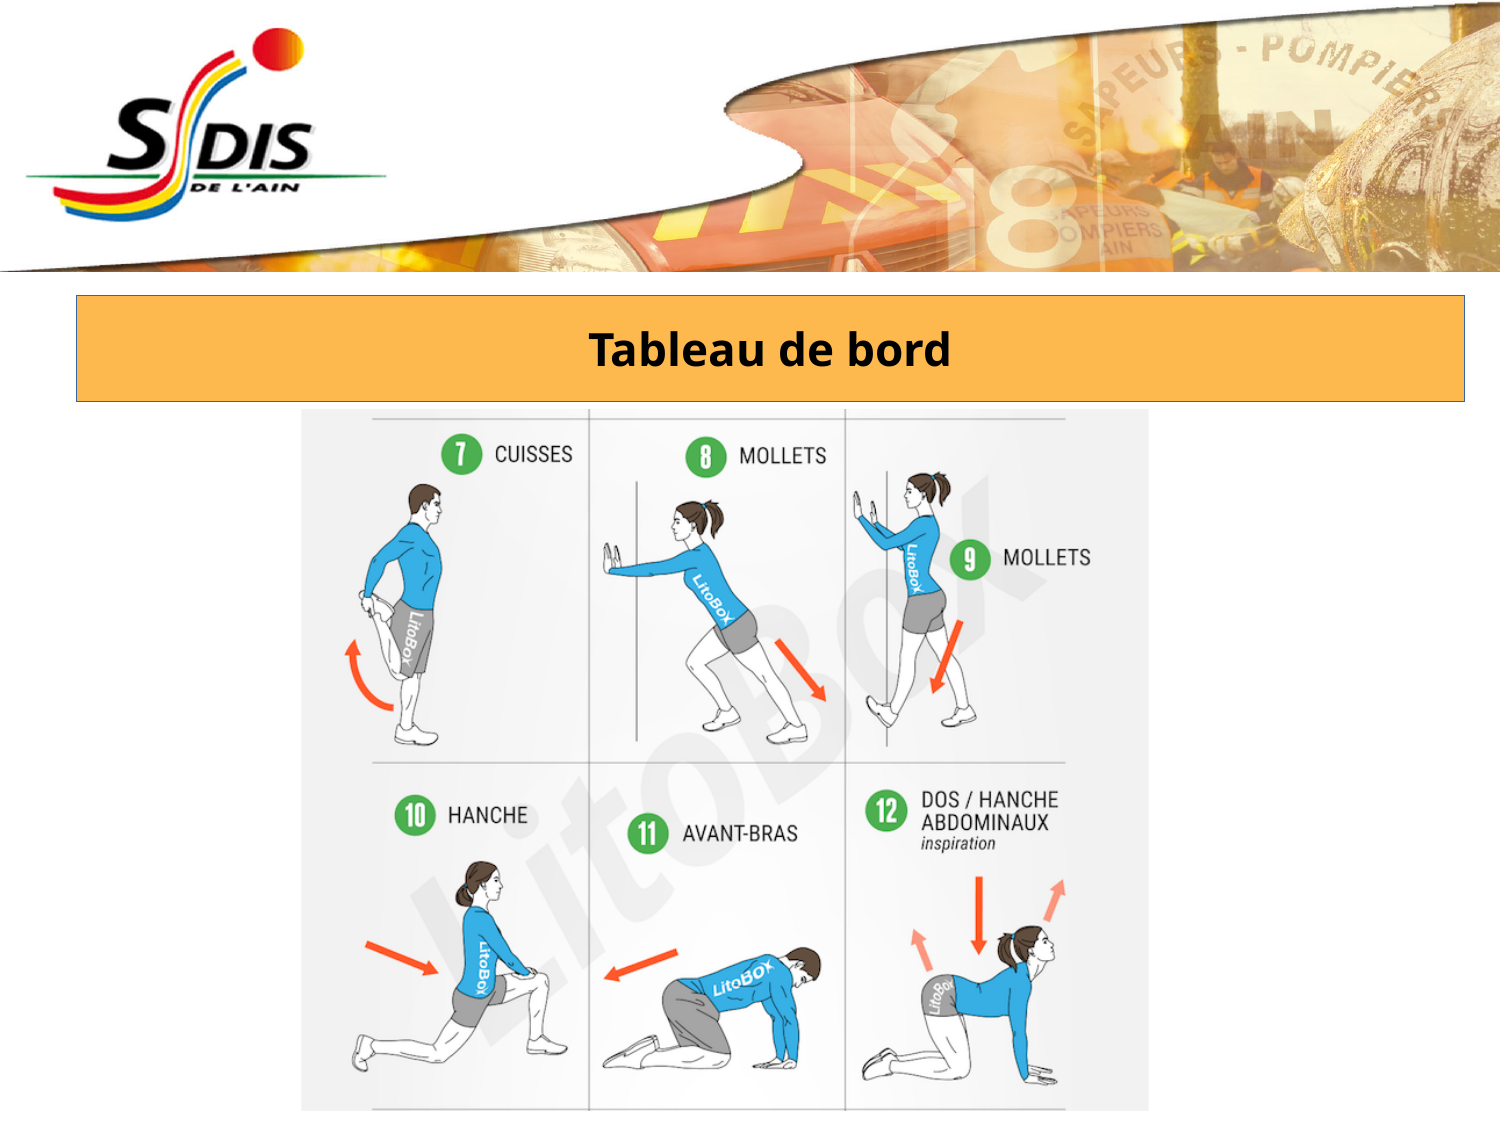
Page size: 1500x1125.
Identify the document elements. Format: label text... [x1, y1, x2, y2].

picture [0, 0, 1500, 272]
picture [301, 409, 1149, 1111]
text_box Tableau de bord [76, 295, 1465, 402]
